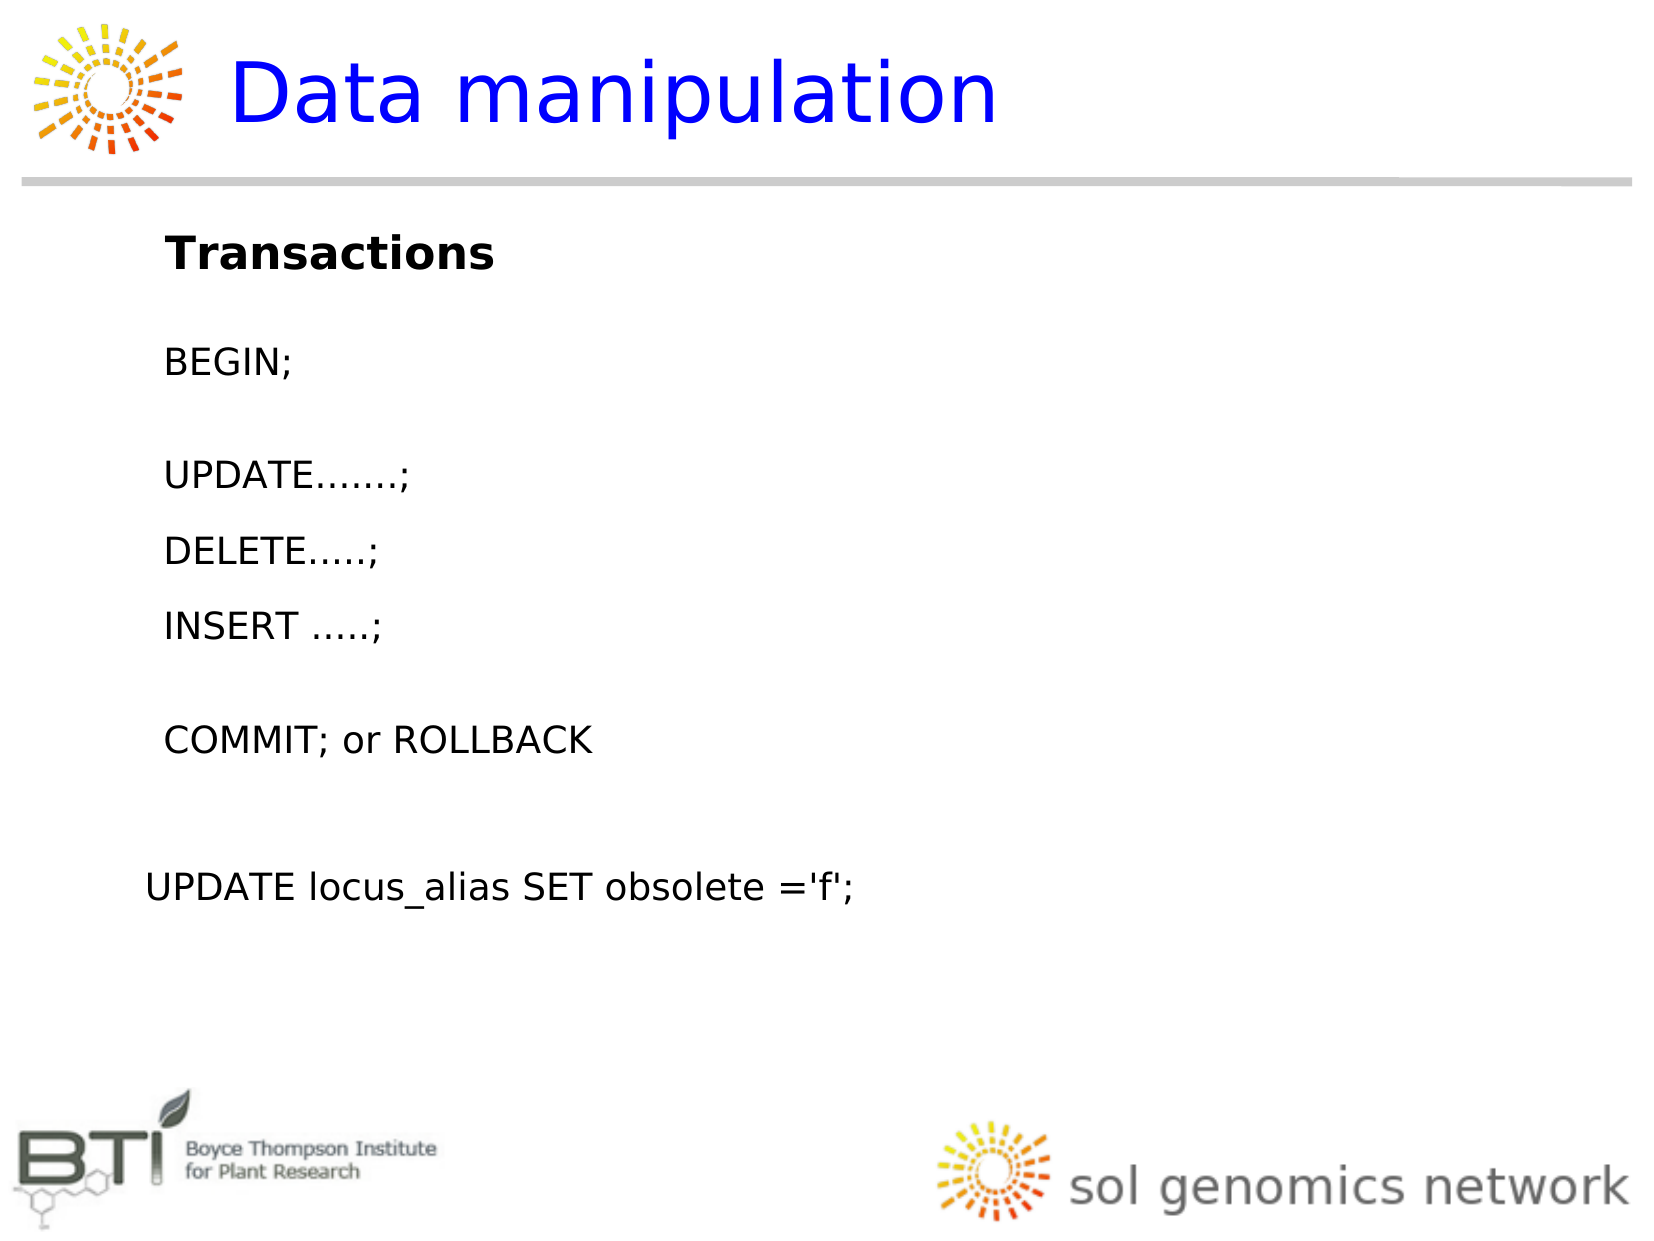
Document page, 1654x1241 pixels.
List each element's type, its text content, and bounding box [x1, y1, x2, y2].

picture [921, 1116, 1642, 1229]
picture [32, 22, 184, 156]
text_box BEGIN; UPDATE.......; DELETE.....; INSERT .....; COMMIT; or ROLLBACK [148, 337, 1276, 862]
text_box Transactions [150, 225, 1276, 294]
text_box Data manipulation [228, 46, 1623, 159]
picture [8, 1087, 451, 1234]
text_box UPDATE locus_alias SET obsolete ='f'; [130, 862, 1276, 921]
